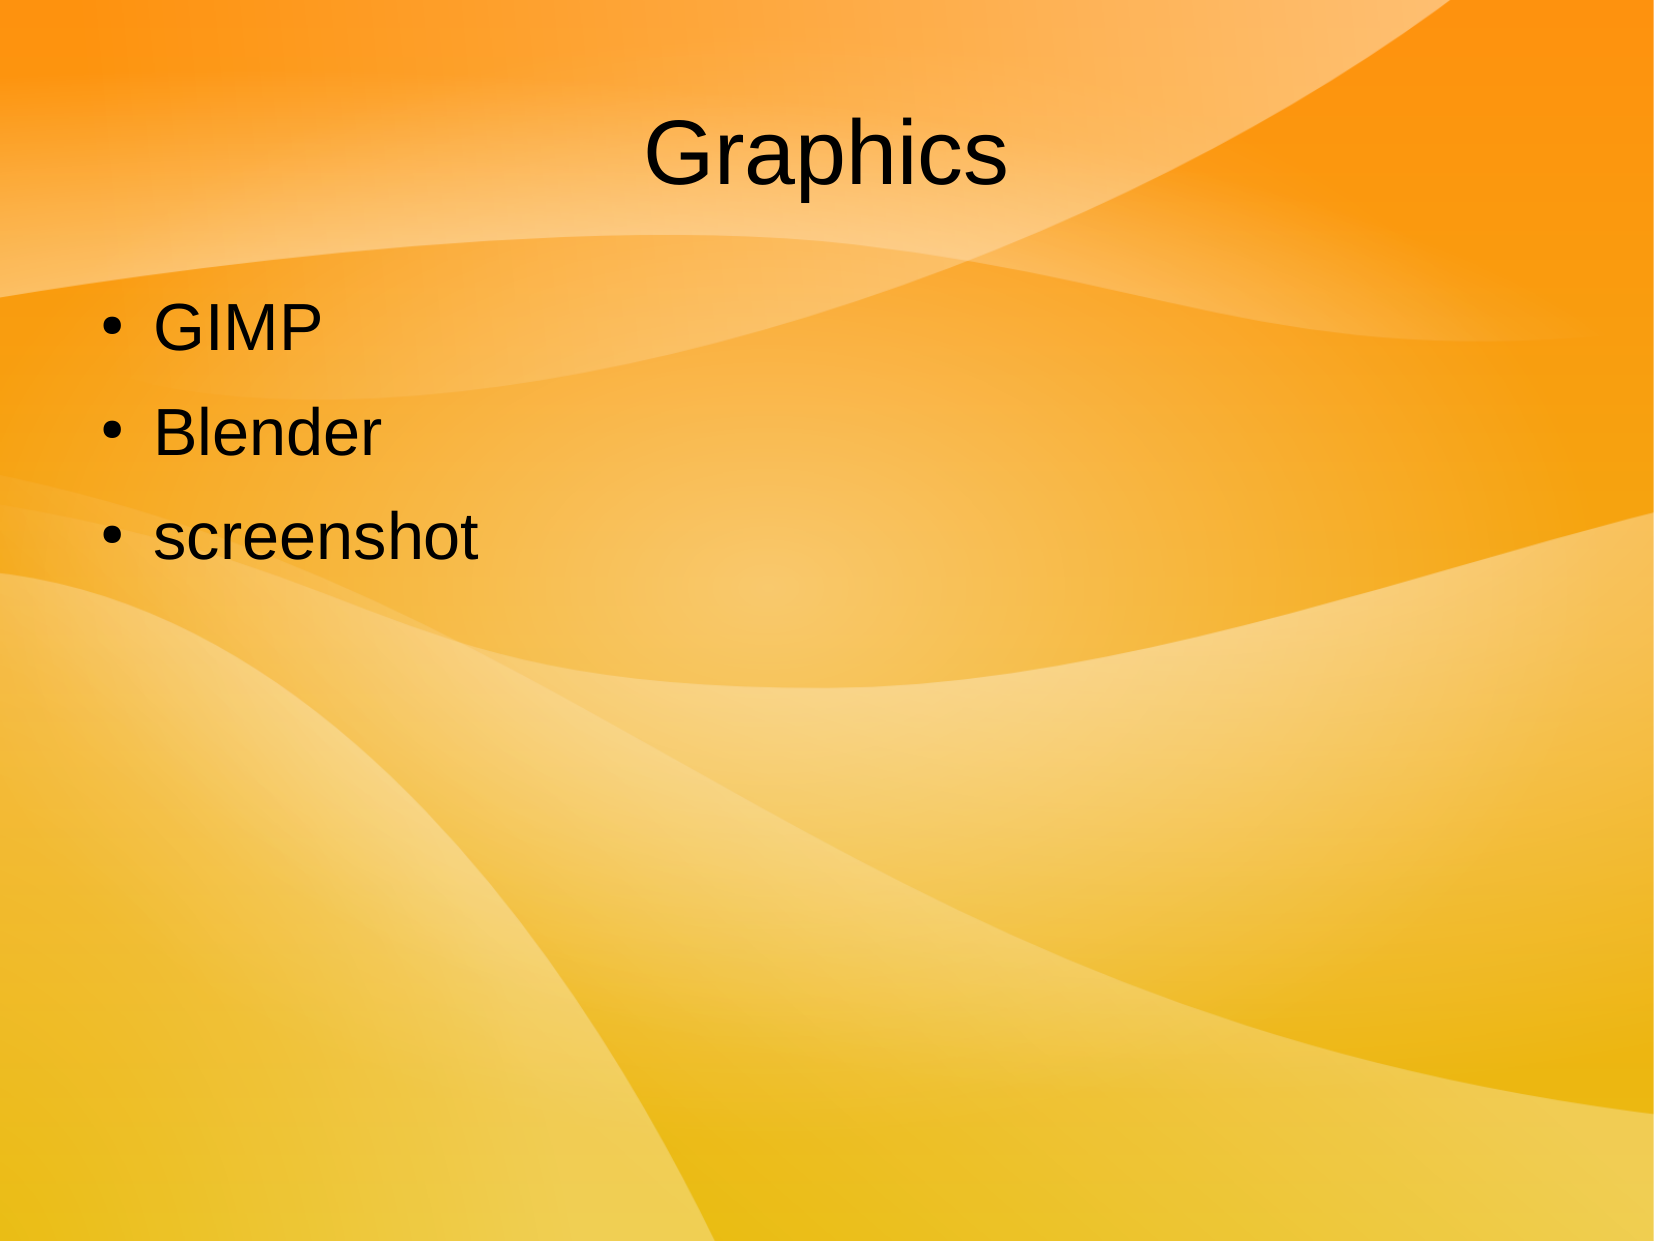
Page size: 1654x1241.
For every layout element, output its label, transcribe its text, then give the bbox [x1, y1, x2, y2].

title Graphics [82, 56, 1571, 250]
list GIMP Blender screenshot [82, 290, 1571, 1094]
picture [0, 0, 1654, 1241]
